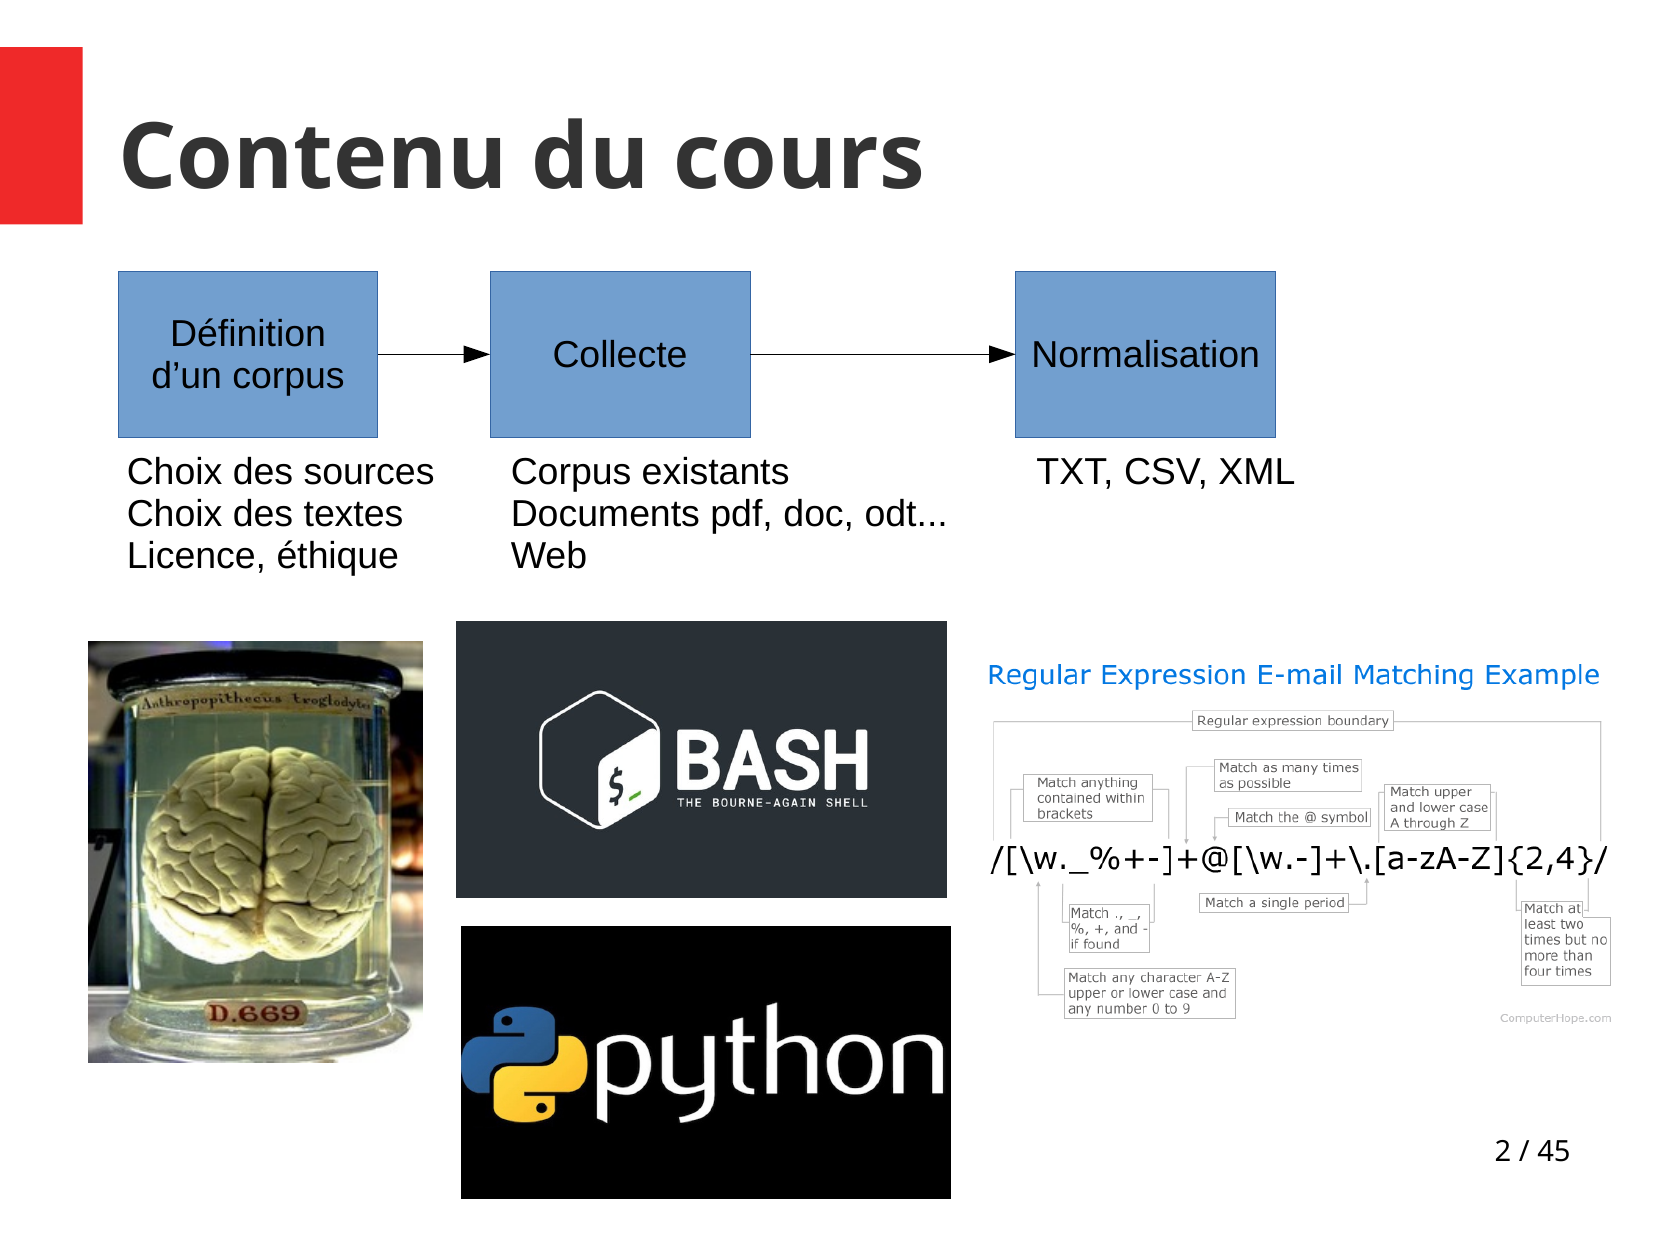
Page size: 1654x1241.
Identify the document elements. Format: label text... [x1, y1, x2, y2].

text_box TXT, CSV, XML [1021, 442, 1495, 584]
picture [88, 641, 423, 1063]
text_box Normalisation [1015, 271, 1276, 438]
text_box Choix des sources Choix des textes Licence, éthique [112, 442, 467, 584]
picture [980, 655, 1620, 1031]
title Contenu du cours [118, 49, 1571, 257]
picture [456, 621, 947, 898]
text_box Collecte [490, 271, 751, 438]
picture [461, 926, 951, 1199]
text_box Définition d’un corpus [118, 271, 378, 438]
text_box Corpus existants Documents pdf, doc, odt... Web [496, 442, 969, 584]
